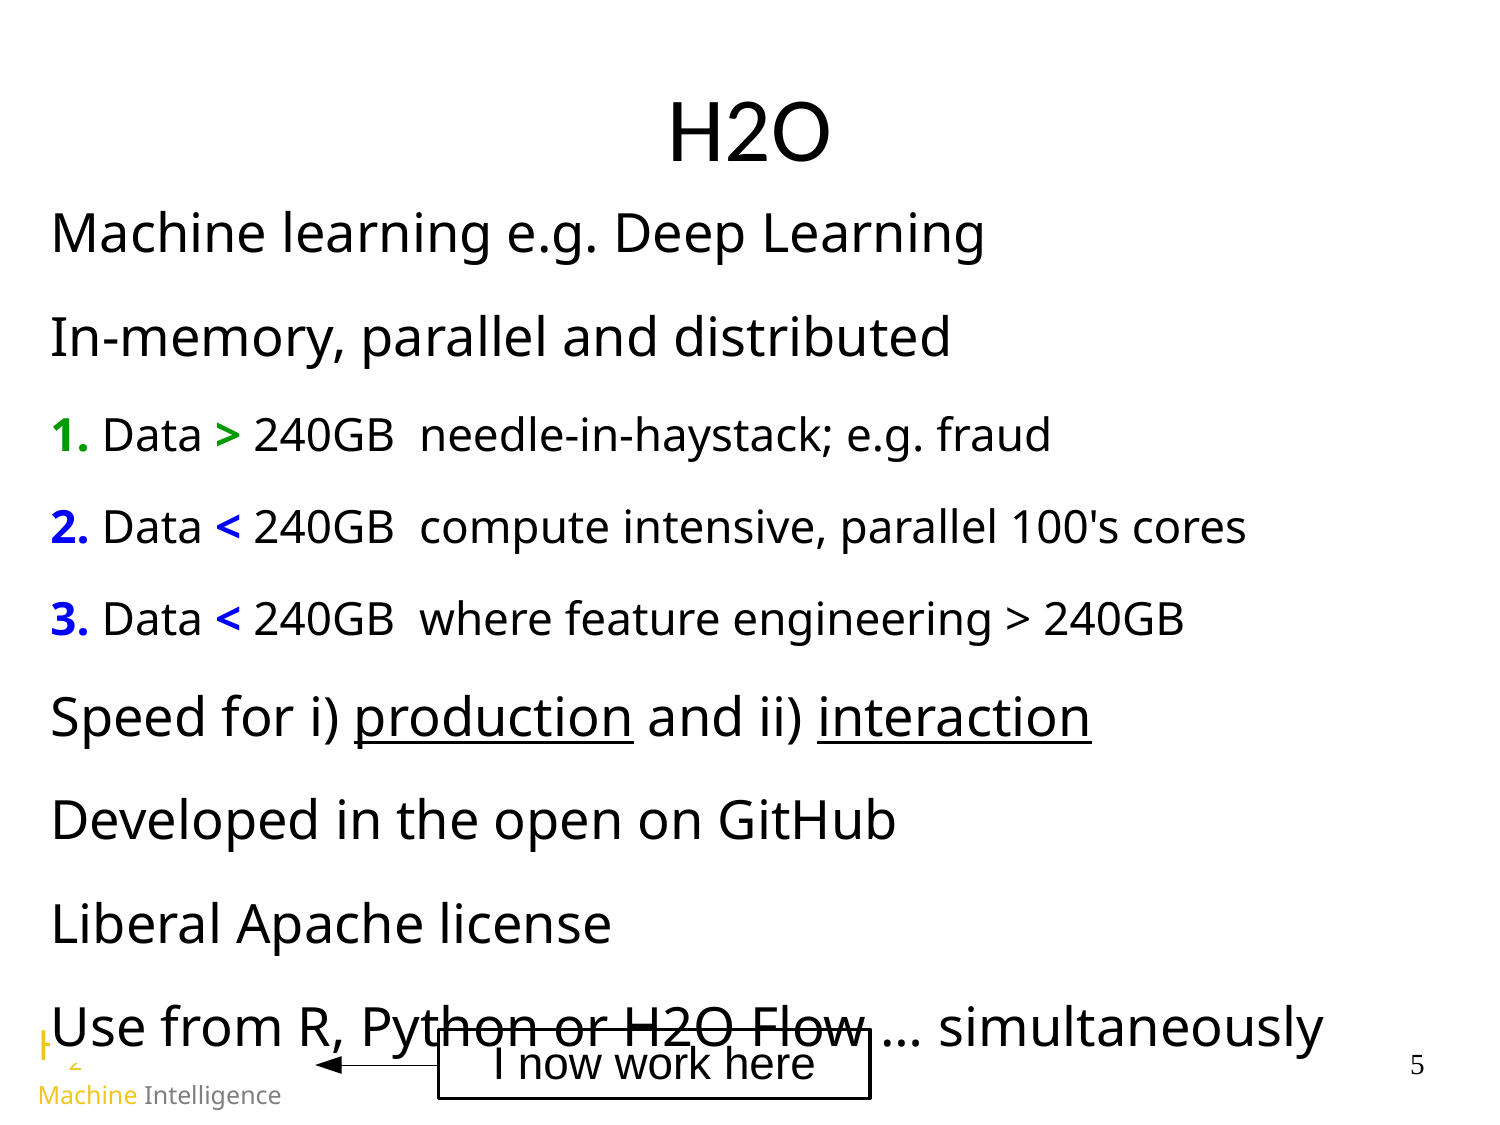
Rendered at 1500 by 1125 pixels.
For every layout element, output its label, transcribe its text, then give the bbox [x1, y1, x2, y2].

text_box I now work here [438, 1029, 871, 1099]
title H2O [75, 15, 1425, 195]
list Machine learning e.g. Deep Learning In-memory, parallel and distributed 1. Data > 240GB needle-in-haystack; e.g. fraud 2. Data < 240GB compute intensive, parallel 100's cores 3. Data < 240GB where feature engineering > 240GB Speed for i) production and ii) interaction Developed in the open on GitHub Liberal Apache license Use from R, Python or H2O Flow … simultaneously [0, 195, 1450, 1006]
